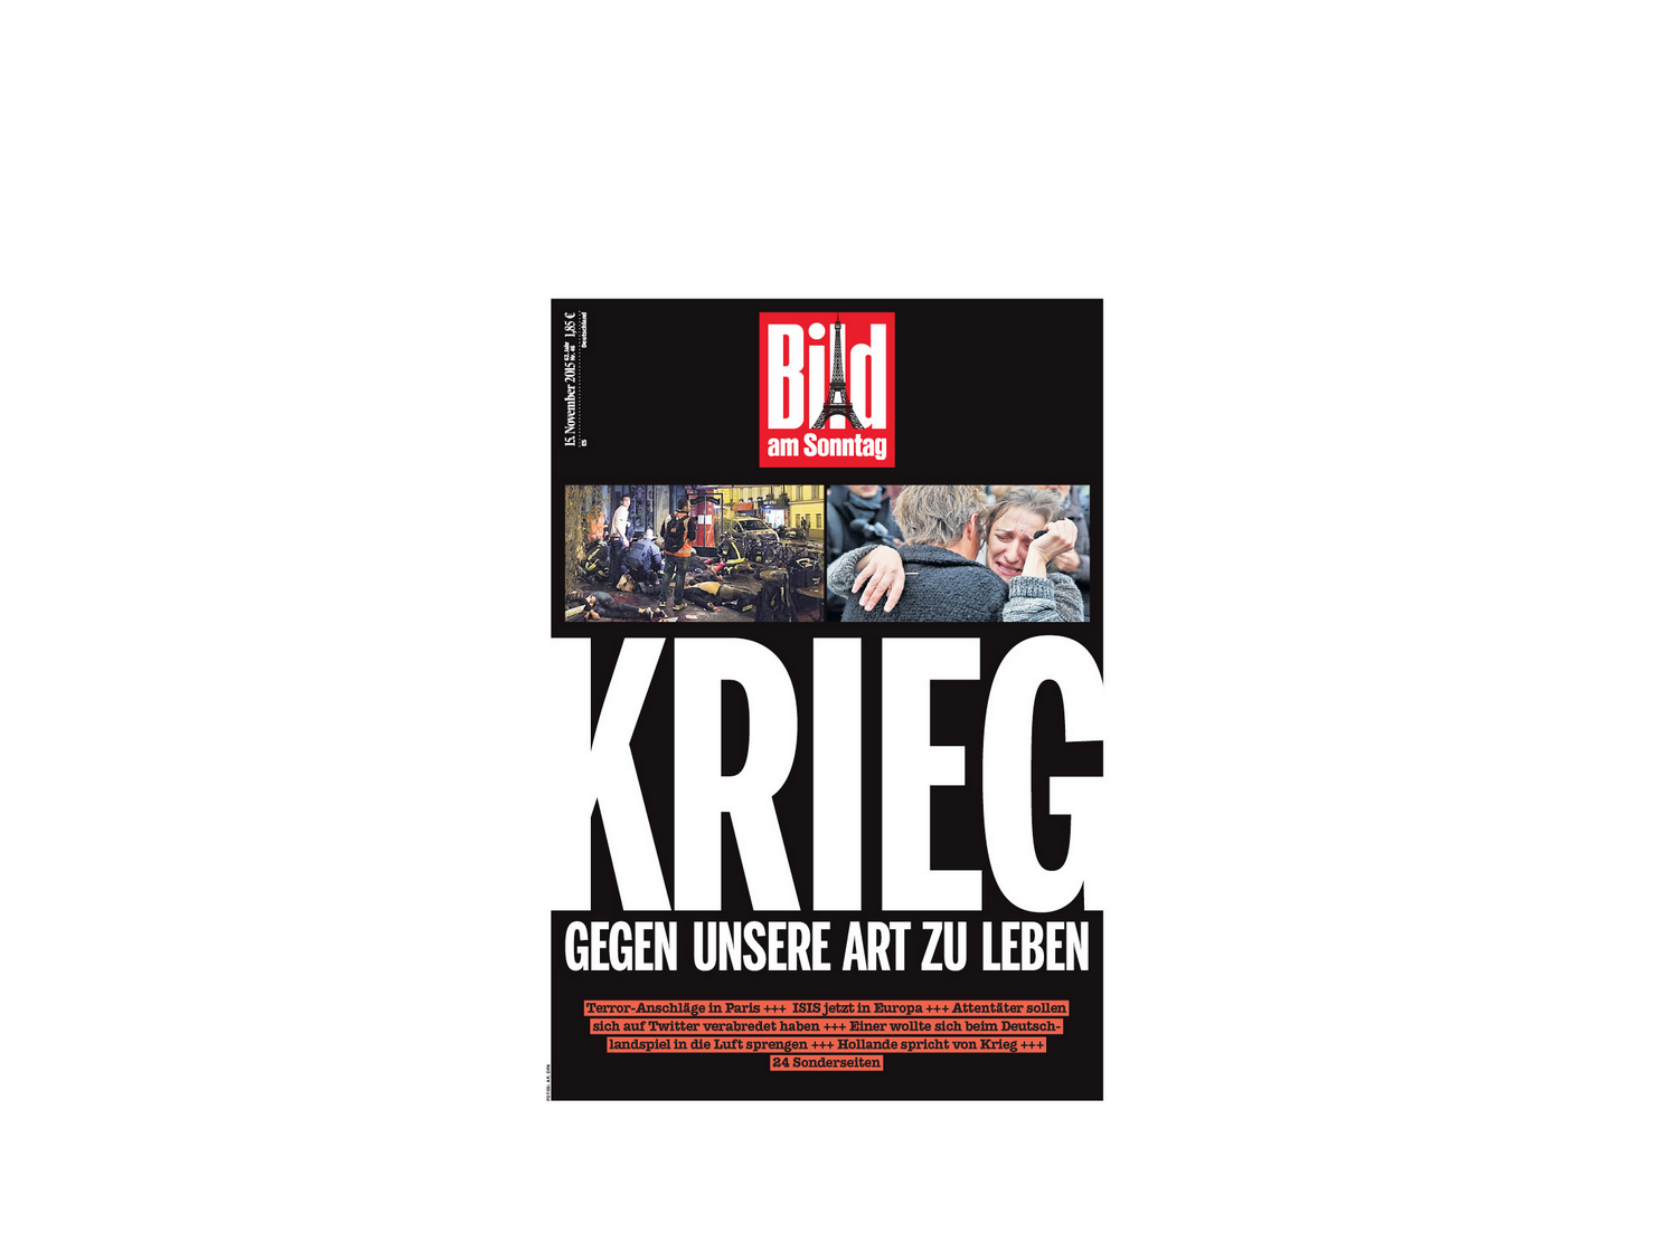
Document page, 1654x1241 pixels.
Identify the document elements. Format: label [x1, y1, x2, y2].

picture [544, 290, 1110, 1109]
